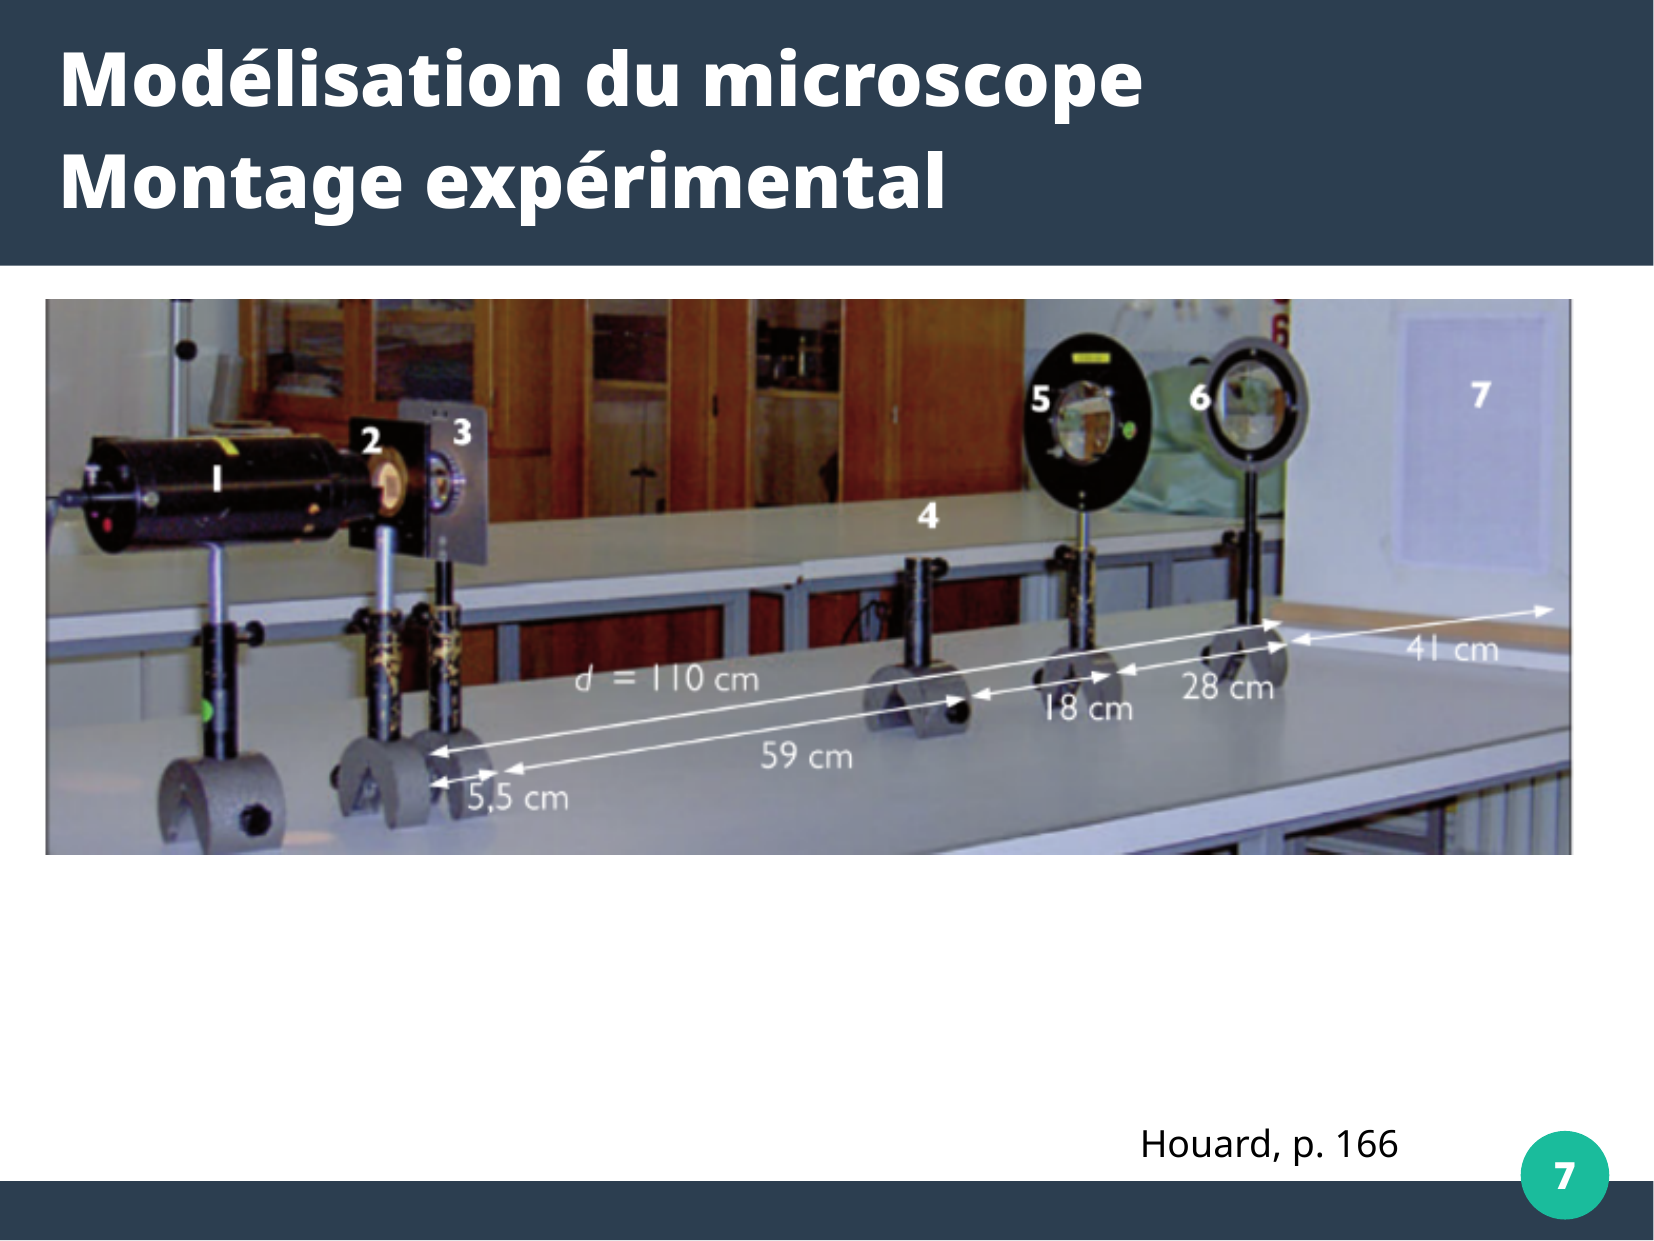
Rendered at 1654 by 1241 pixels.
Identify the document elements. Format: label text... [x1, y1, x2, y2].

picture [44, 299, 1576, 856]
text_box Houard, p. 166 [1125, 1110, 1441, 1212]
title Modélisation du microscope Montage expérimental [59, 49, 1595, 207]
